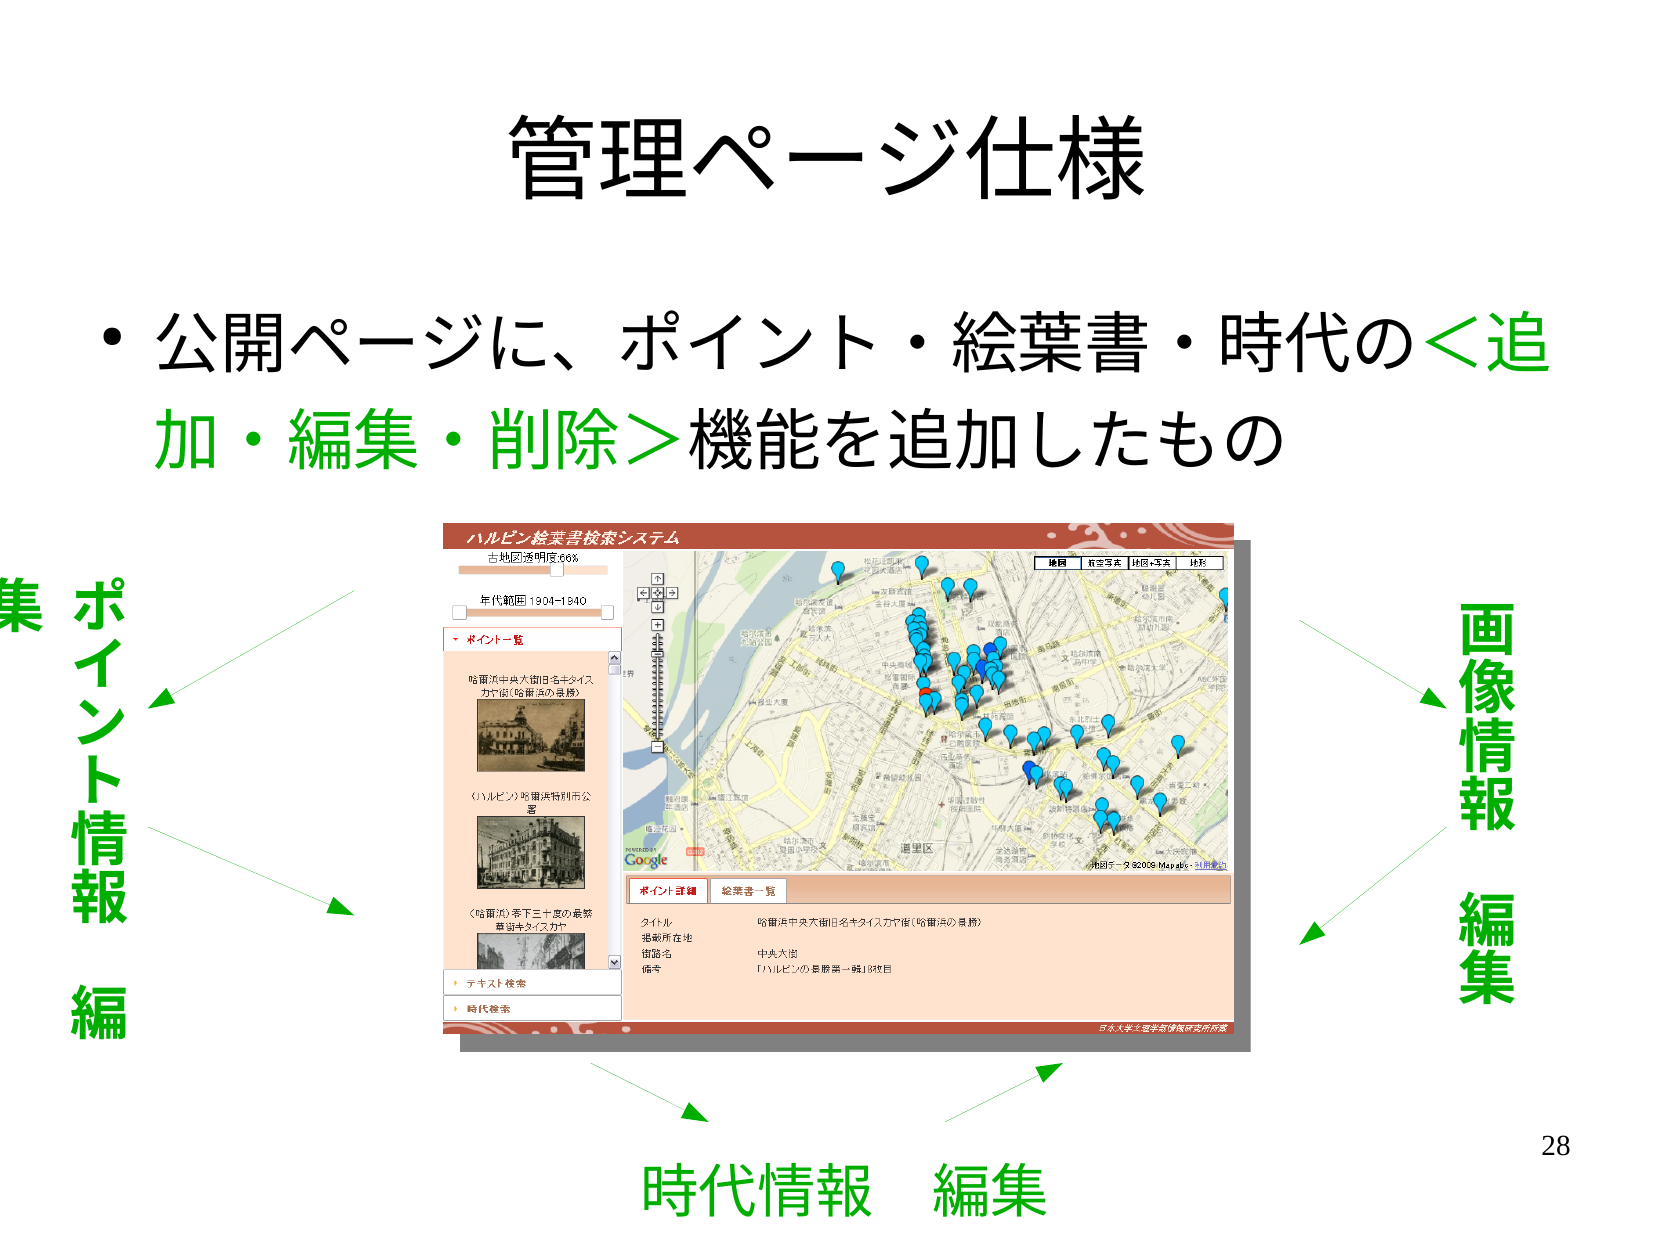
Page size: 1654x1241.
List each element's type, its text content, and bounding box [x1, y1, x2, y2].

text_box ポイント情報 編集 [59, 561, 149, 1063]
list 公開ページに、ポイント・絵葉書・時代の＜追加・編集・削除＞機能を追加したもの [82, 290, 1571, 1094]
text_box 画像情報 編集 [1446, 584, 1537, 1063]
picture [442, 523, 1234, 1034]
title 管理ページ仕様 [82, 49, 1571, 257]
text_box 時代情報 編集 [625, 1137, 1158, 1211]
